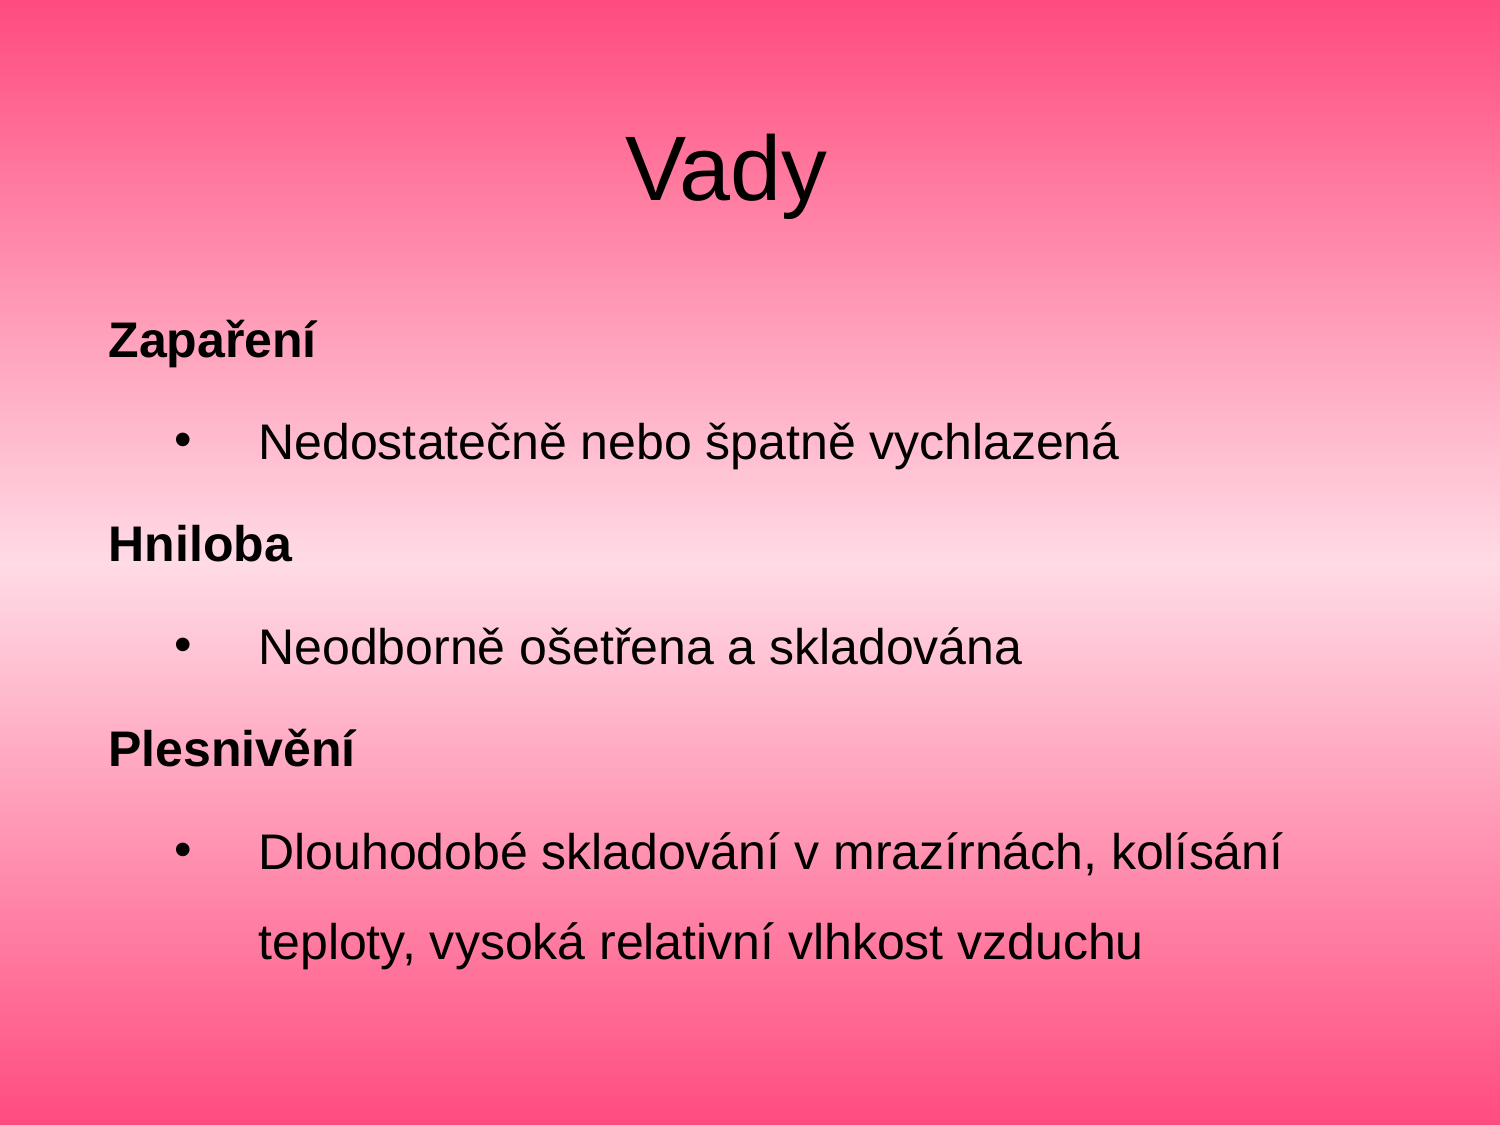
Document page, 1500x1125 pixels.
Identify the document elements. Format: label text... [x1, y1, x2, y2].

list Zapaření Nedostatečně nebo špatně vychlazená Hniloba Neodborně ošetřena a skladována Plesnivění Dlouhodobé skladování v mrazírnách, kolísání teploty, vysoká relativní vlhkost vzduchu [93, 269, 1369, 1071]
title Vady [93, 93, 1360, 235]
